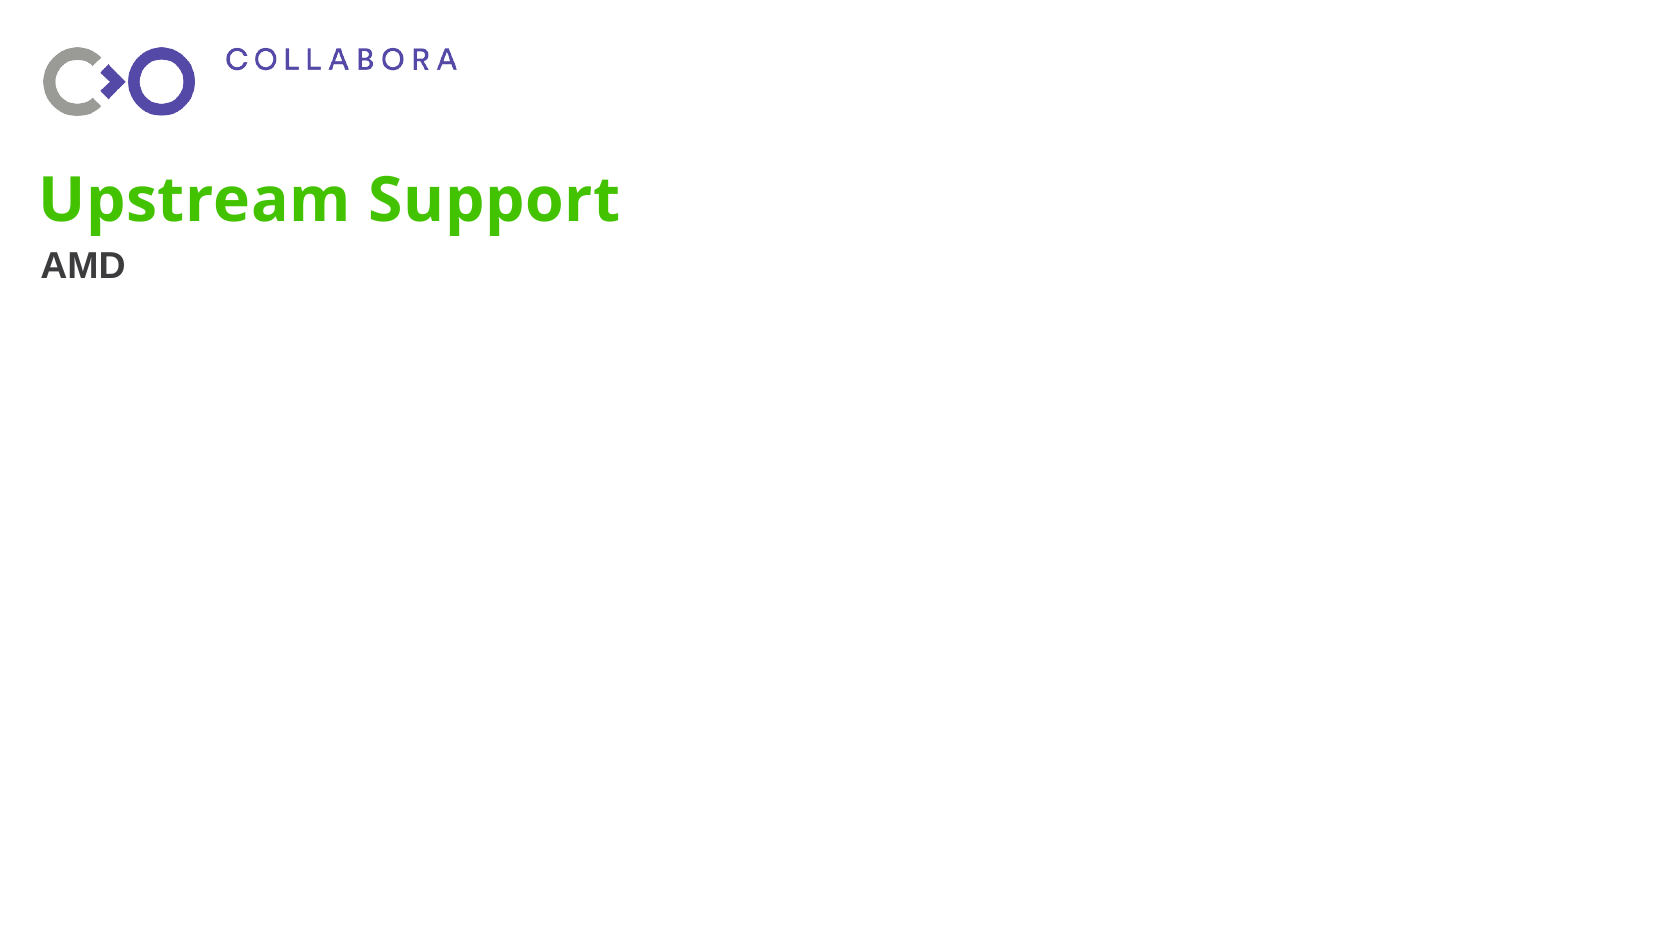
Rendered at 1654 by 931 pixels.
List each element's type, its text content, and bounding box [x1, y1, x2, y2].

picture [43, 47, 457, 116]
text_box AMD [40, 240, 1613, 290]
title Upstream Support [38, 159, 1614, 216]
